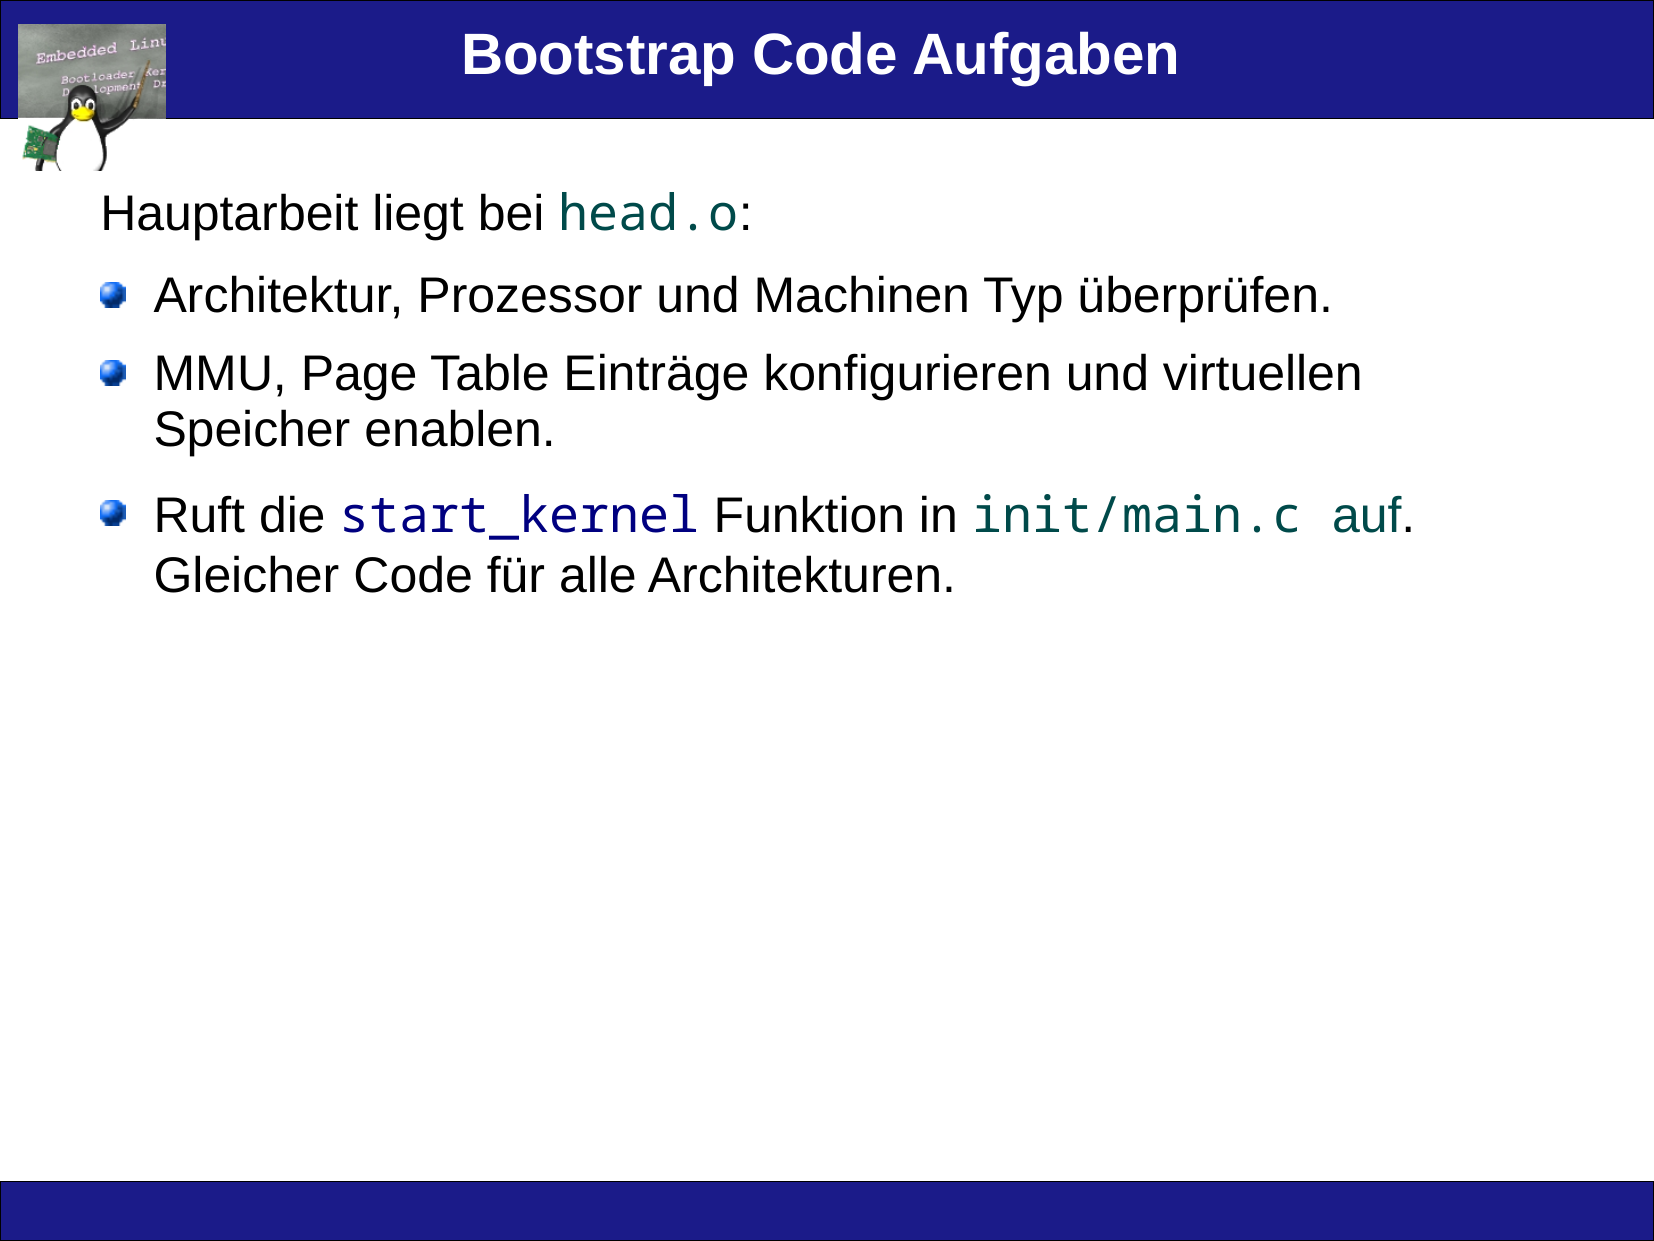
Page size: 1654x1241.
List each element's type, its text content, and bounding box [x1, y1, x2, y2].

list Hauptarbeit liegt bei head.o: Architektur, Prozessor und Machinen Typ überprüfen. MMU, Page Table Einträge konfigurieren und virtuellen Speicher enablen. Ruft die start_kernel Funktion in init/main.c auf. Gleicher Code für alle Architekturen. [82, 177, 1571, 1123]
picture [18, 24, 166, 171]
title Bootstrap Code Aufgaben [76, 19, 1565, 89]
